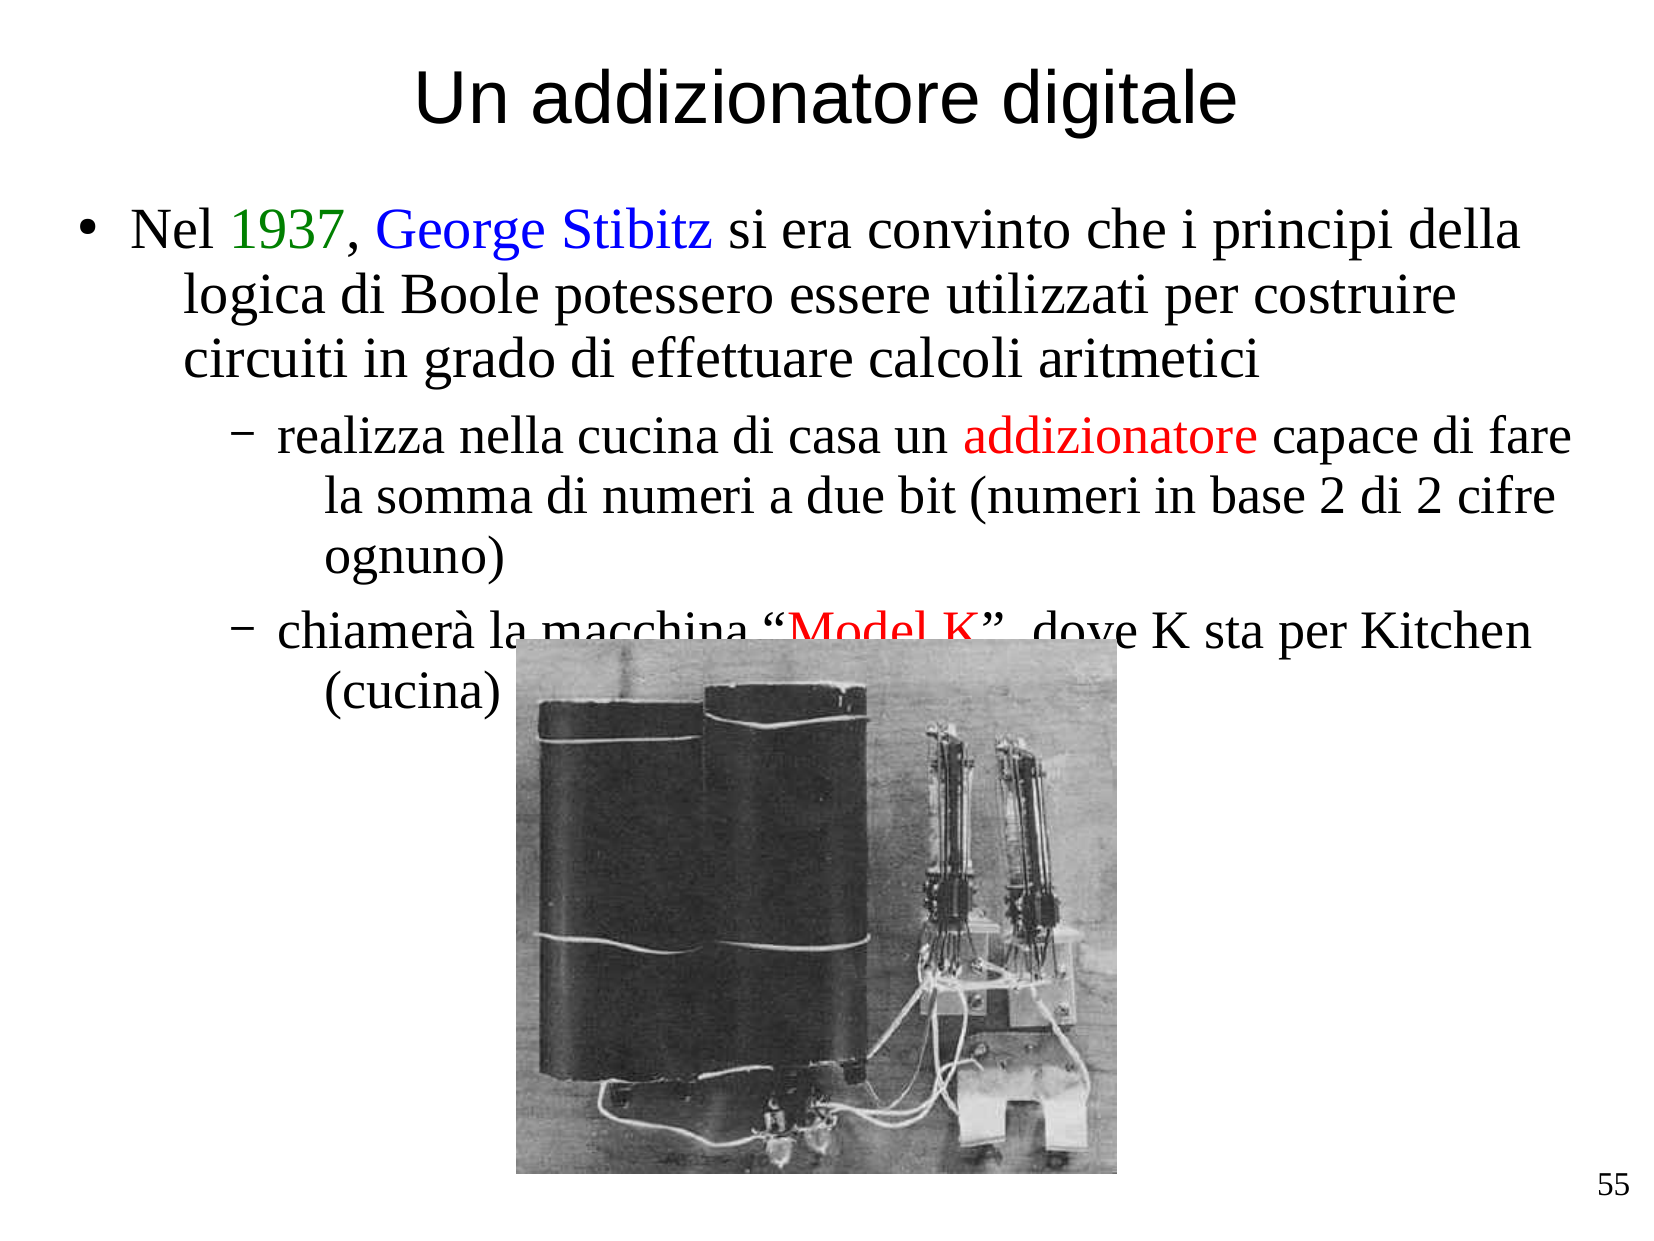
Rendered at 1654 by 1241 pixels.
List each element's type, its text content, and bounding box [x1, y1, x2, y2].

list Nel 1937, George Stibitz si era convinto che i principi della logica di Boole potessero essere utilizzati per costruire circuiti in grado di effettuare calcoli aritmetici realizza nella cucina di casa un addizionatore capace di fare la somma di numeri a due bit (numeri in base 2 di 2 cifre ognuno) chiamerà la macchina “Model K”, dove K sta per Kitchen (cucina) [42, 196, 1612, 1187]
picture [516, 639, 1117, 1174]
title Un addizionatore digitale [37, 30, 1617, 166]
